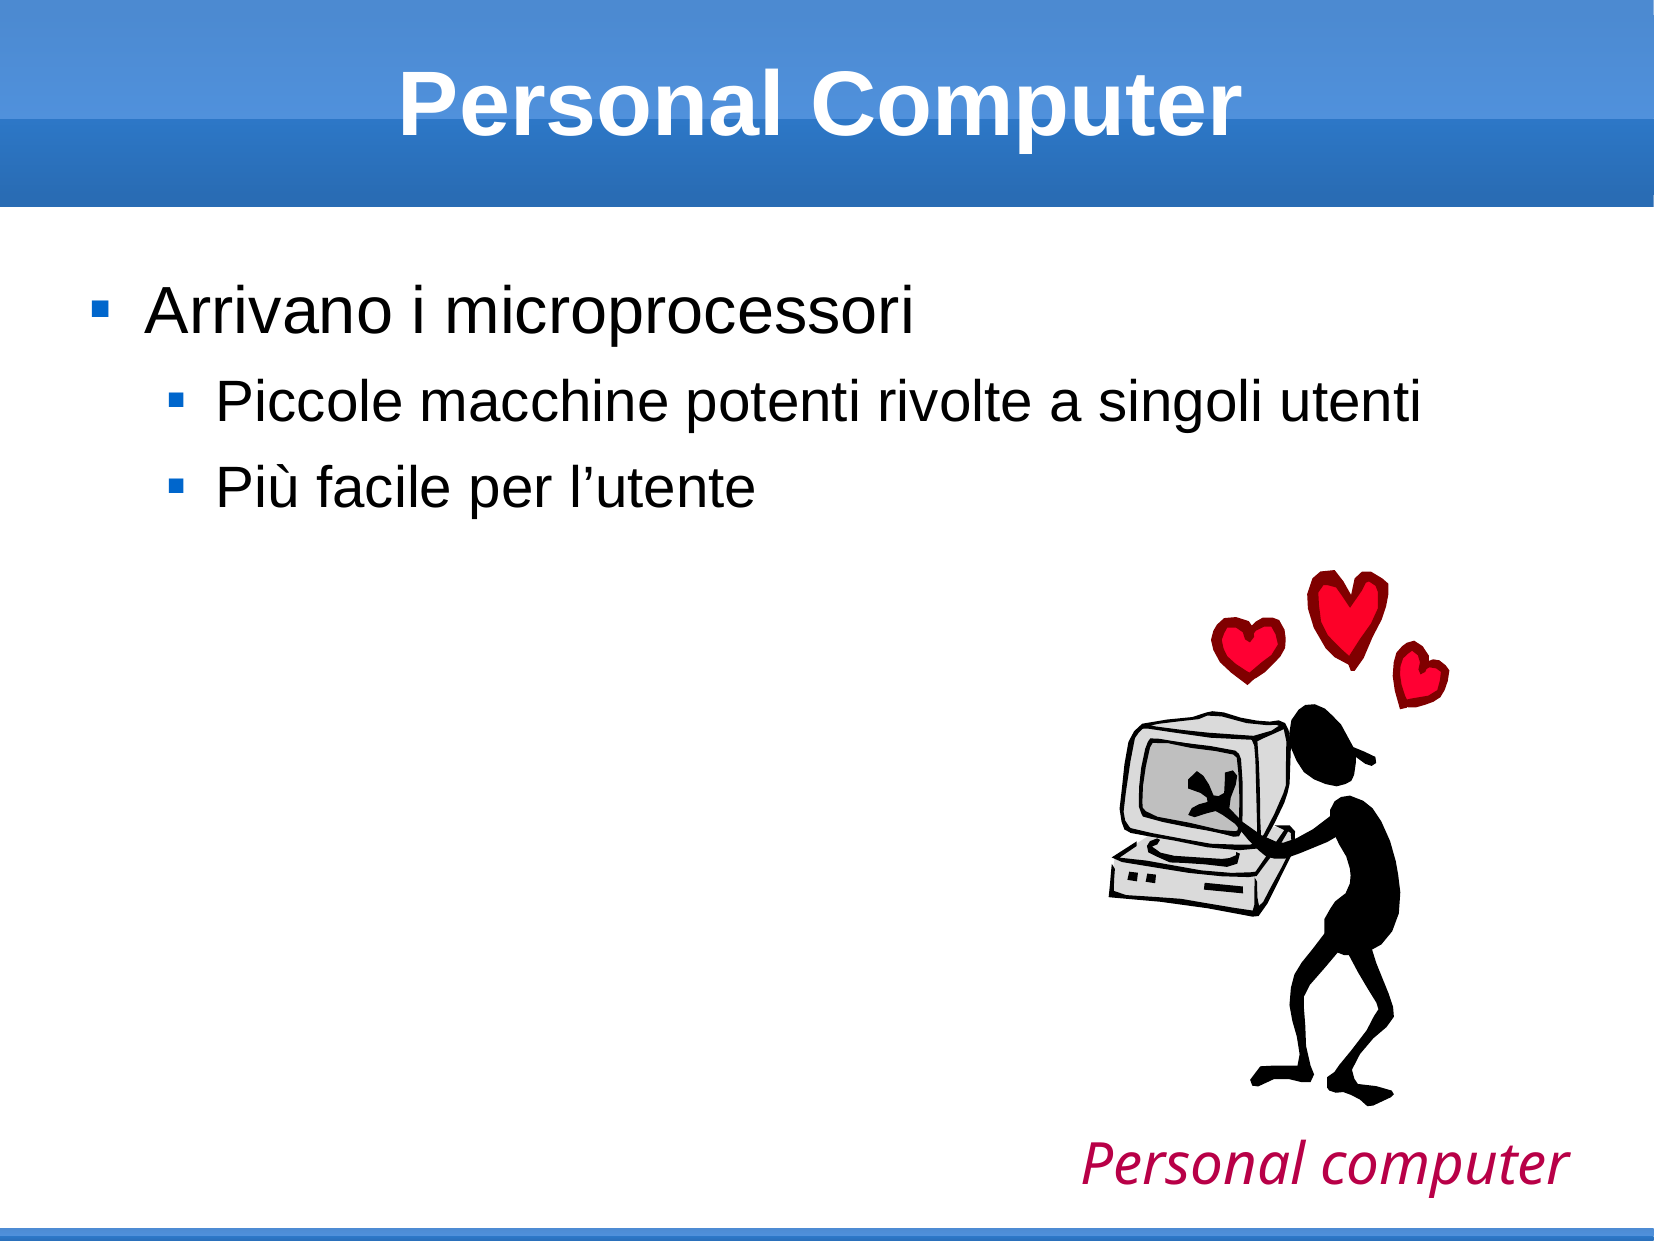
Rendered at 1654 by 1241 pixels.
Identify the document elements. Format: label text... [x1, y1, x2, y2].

text_box Personal computer [1065, 1114, 1585, 1210]
text_box [1210, 617, 1286, 686]
title Personal Computer [76, 0, 1565, 208]
list Arrivano i microprocessori Piccole macchine potenti rivolte a singoli utenti Più facile per l’utente [59, 265, 1595, 1211]
text_box [1392, 640, 1450, 710]
text_box [1108, 704, 1401, 1107]
text_box [1307, 570, 1389, 671]
